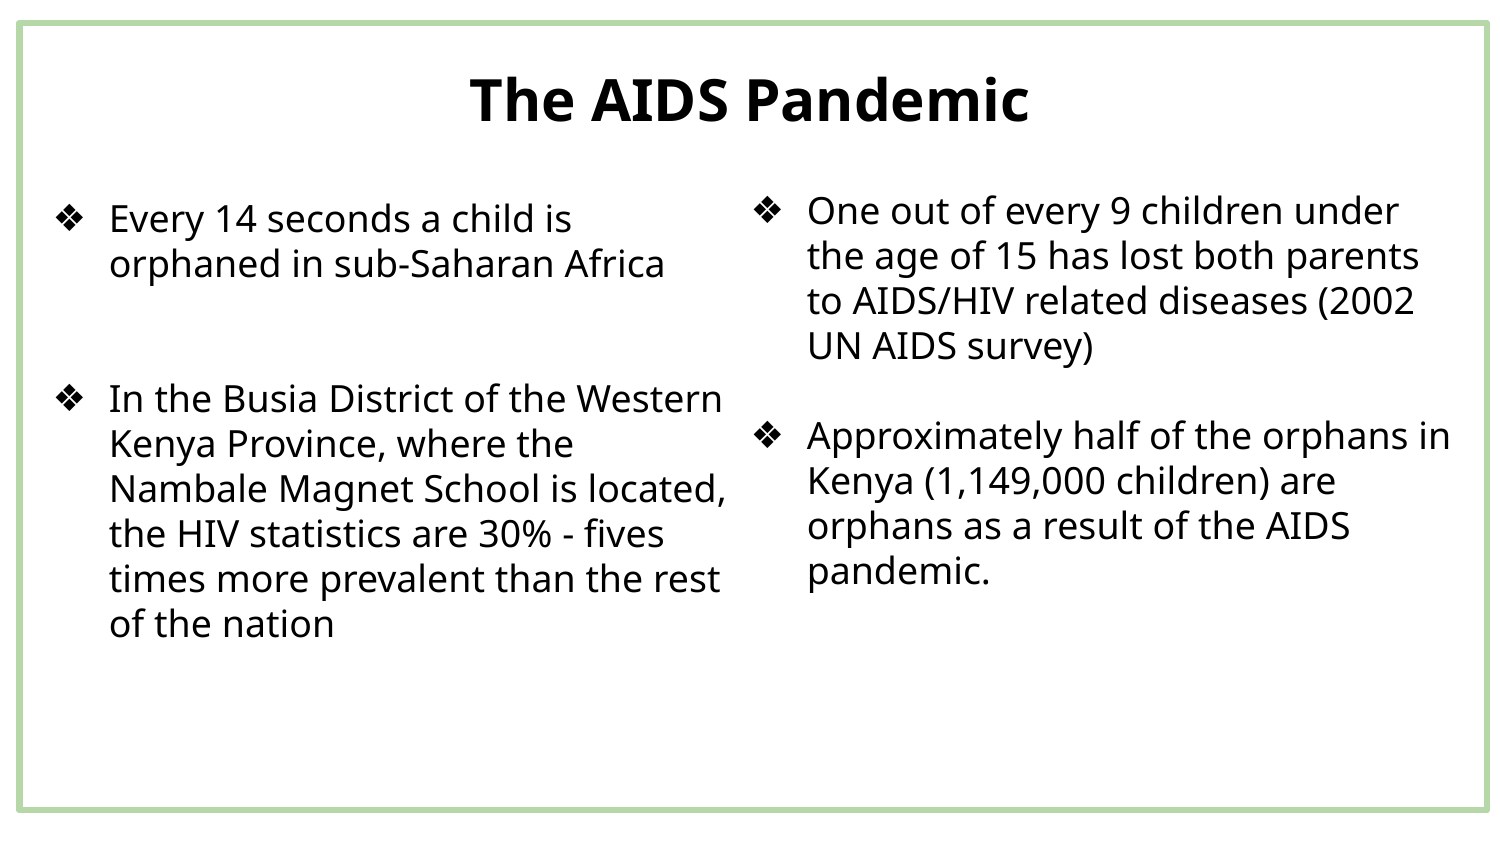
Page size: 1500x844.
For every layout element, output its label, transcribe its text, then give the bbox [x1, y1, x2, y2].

text_box One out of every 9 children under the age of 15 has lost both parents to AIDS/HIV related diseases (2002 UN AIDS survey) Approximately half of the orphans in Kenya (1,149,000 children) are orphans as a result of the AIDS pandemic. [716, 171, 1468, 758]
title The AIDS Pandemic [51, 48, 1449, 142]
list Every 14 seconds a child is orphaned in sub-Saharan Africa In the Busia District of the Western Kenya Province, where the Nambale Magnet School is located, the HIV statistics are 30% - fives times more prevalent than the rest of the nation [0, 179, 716, 750]
